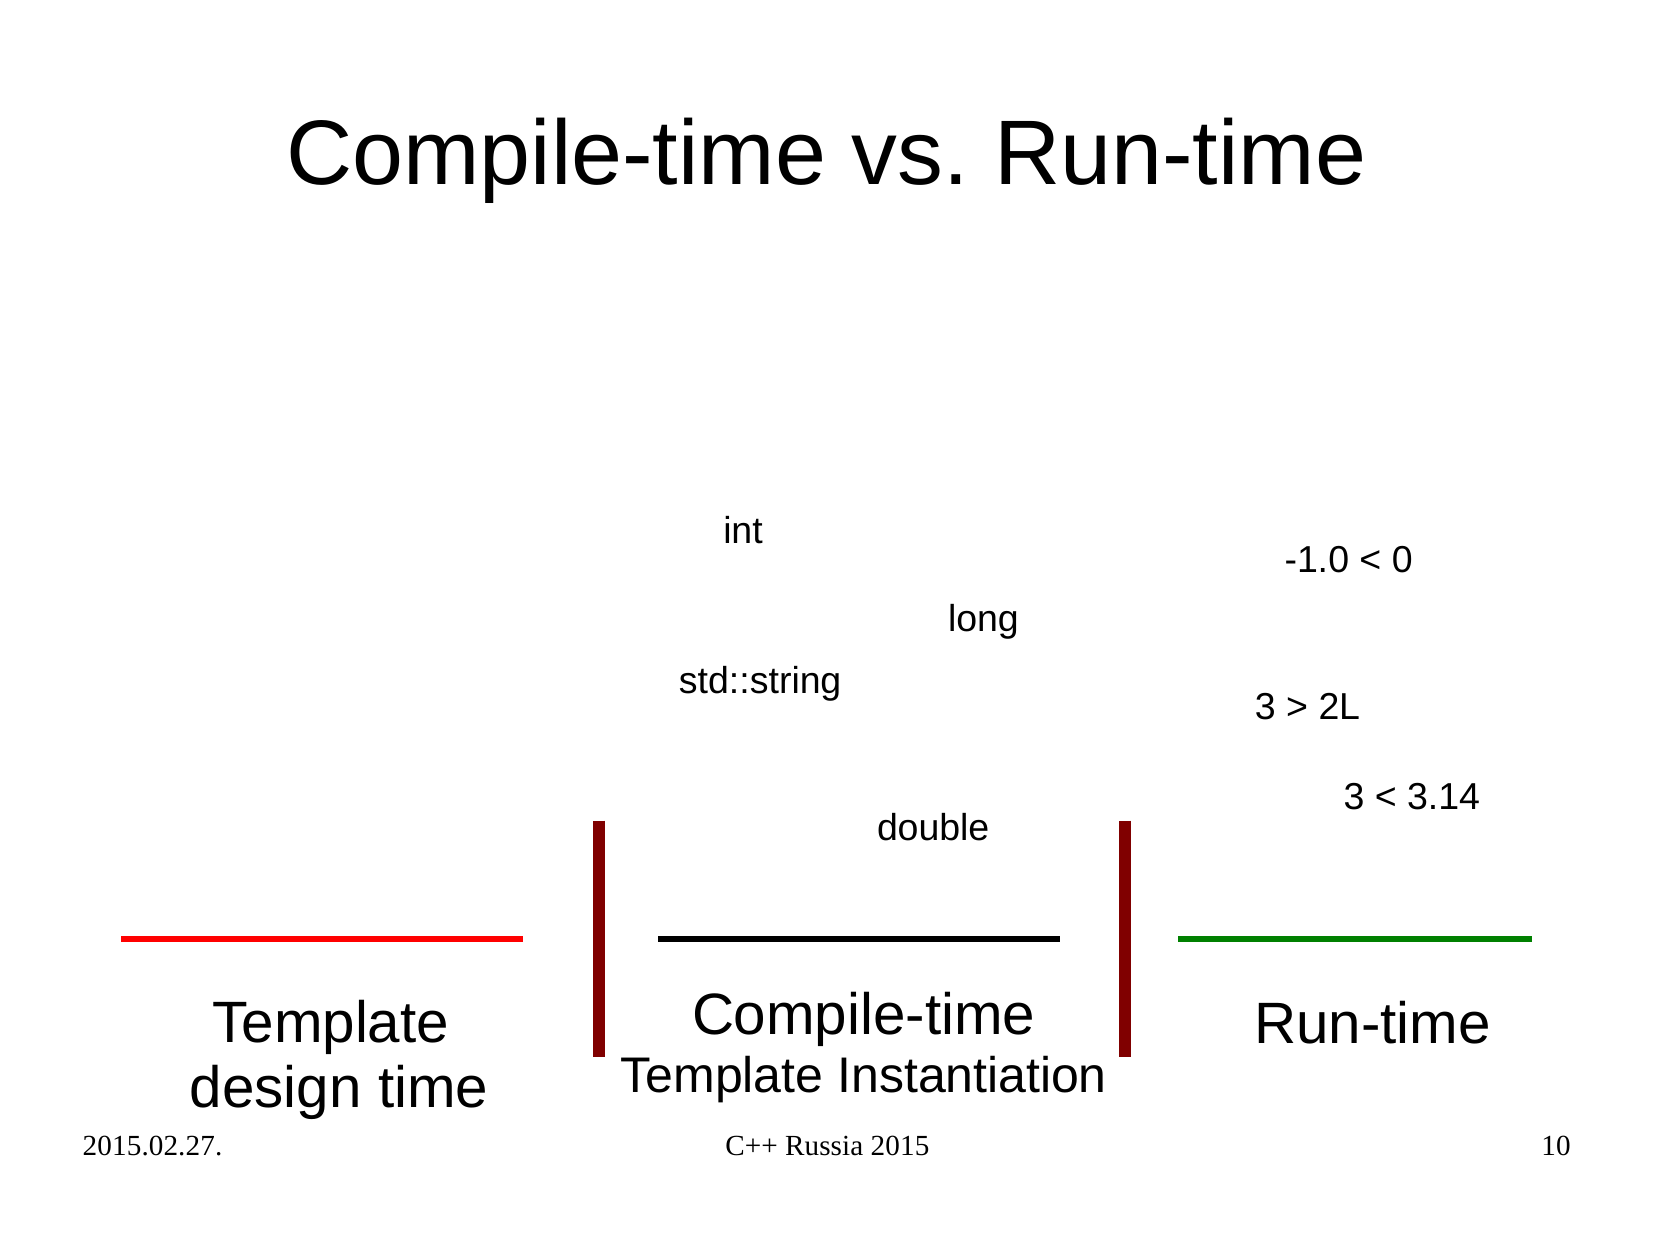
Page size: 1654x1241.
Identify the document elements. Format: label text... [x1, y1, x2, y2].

text_box long [933, 590, 1034, 648]
text_box 3 < 3.14 [1328, 767, 1495, 825]
text_box Run-time [1239, 983, 1506, 1063]
text_box double [862, 799, 1004, 857]
text_box 3 > 2L [1240, 678, 1376, 736]
text_box Template design time [175, 982, 504, 1131]
text_box int [708, 501, 778, 559]
text_box -1.0 < 0 [1269, 531, 1428, 589]
text_box std::string [664, 651, 857, 709]
title Compile-time vs. Run-time [82, 49, 1571, 257]
text_box Compile-time Template Instantiation [606, 974, 1123, 1166]
